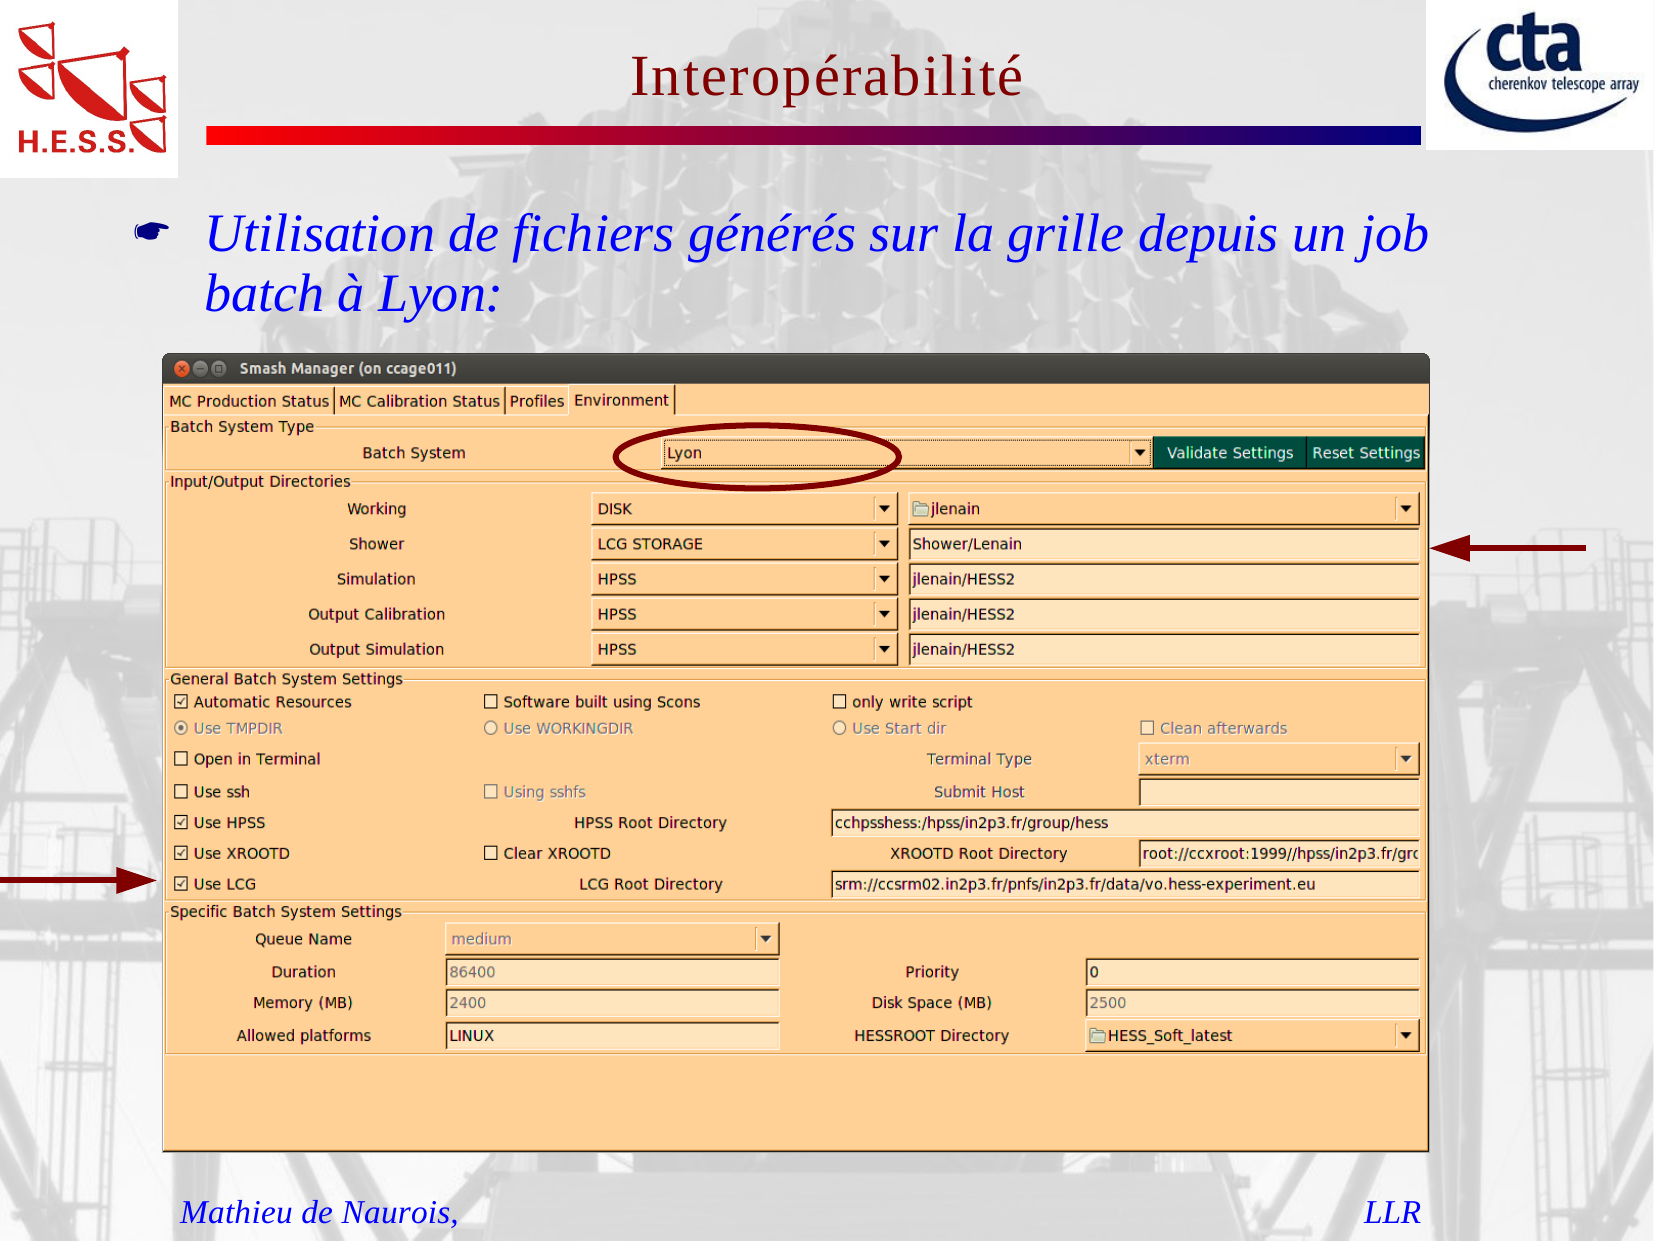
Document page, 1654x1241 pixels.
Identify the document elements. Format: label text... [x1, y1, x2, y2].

picture [162, 353, 1430, 1153]
list Utilisation de fichiers générés sur la grille depuis un job batch à Lyon: [121, 203, 1534, 334]
title Interopérabilité [121, 29, 1534, 122]
picture [0, 0, 178, 178]
picture [1426, 0, 1654, 150]
